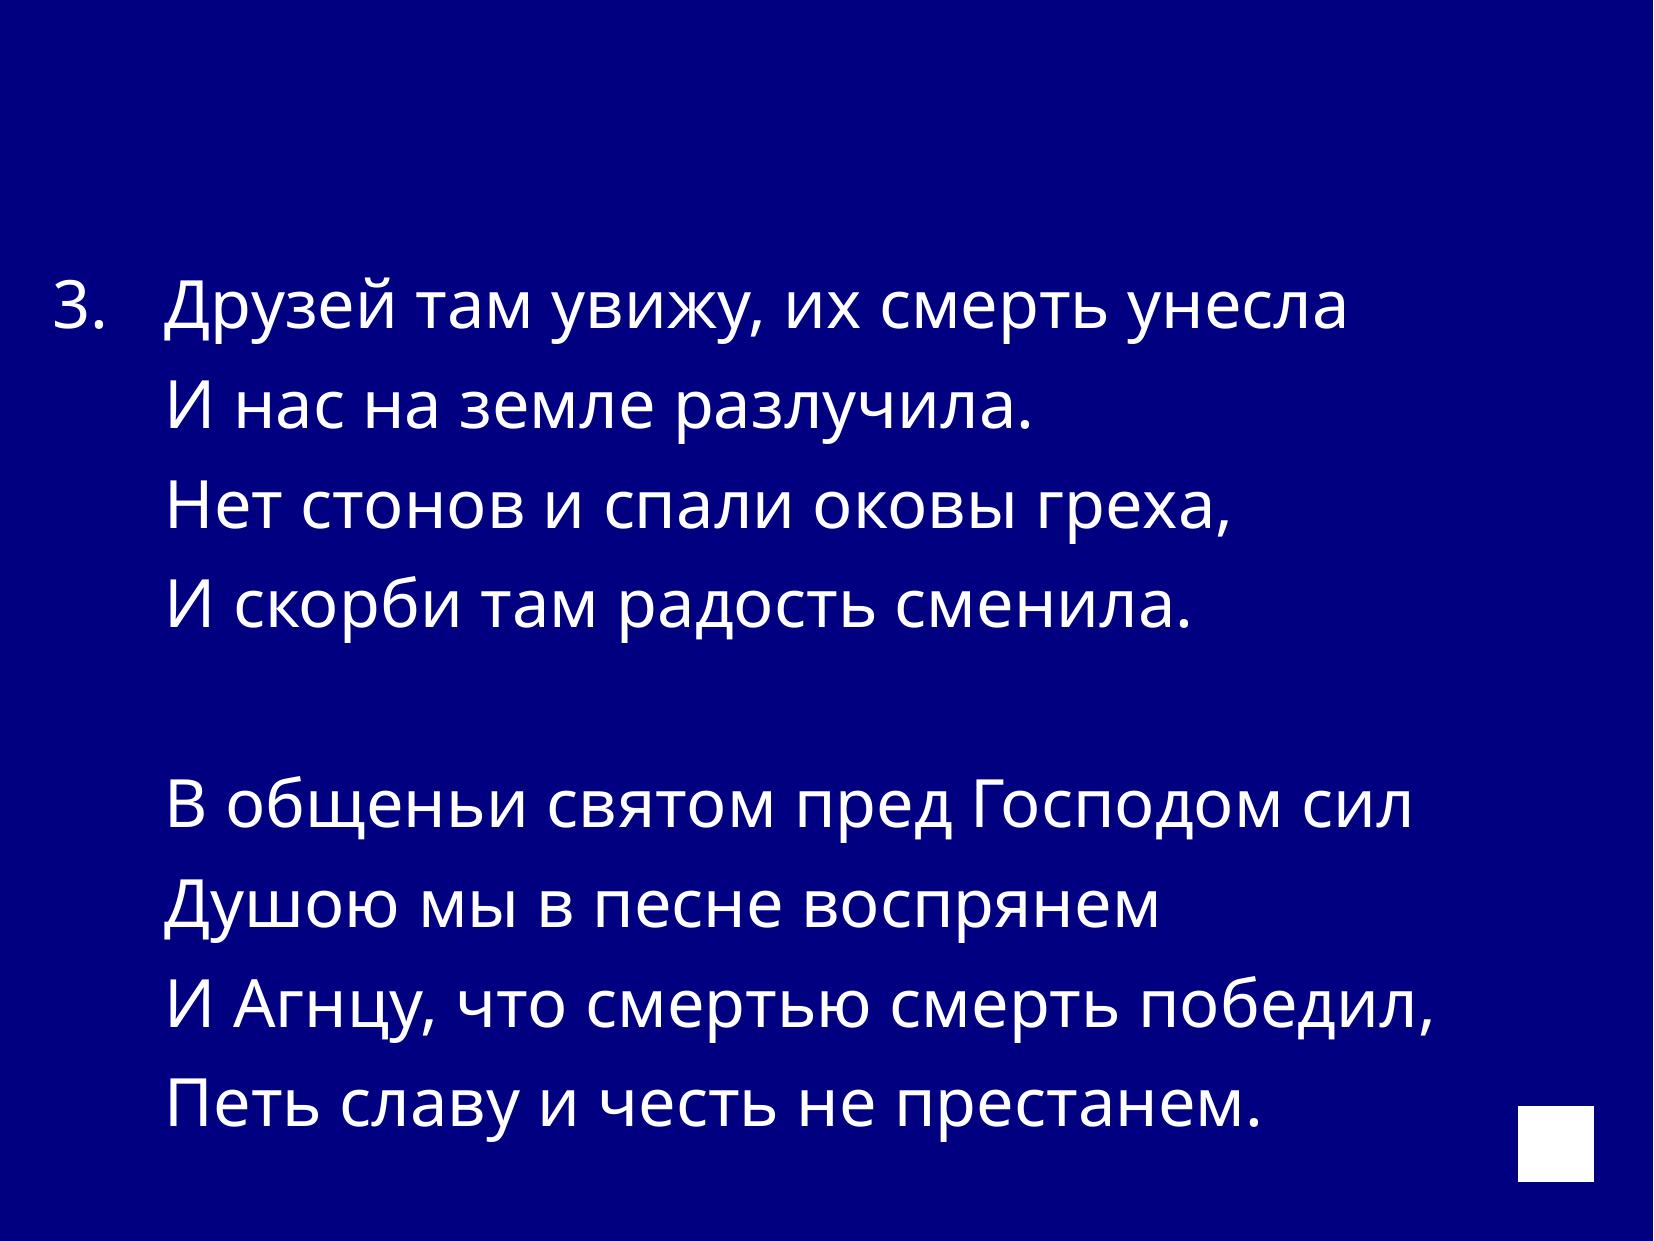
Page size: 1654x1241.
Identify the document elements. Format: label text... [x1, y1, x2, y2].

text_box [1518, 1163, 1594, 1182]
text_box 3. Друзей там увижу, их смерть унесла И нас на земле разлучила. Нет стонов и спали оковы греха, И скорби там радость сменила. В общеньи святом пред Господом сил Душою мы в песне воспрянем И Агнцу, что смертью смерть победил, Петь славу и честь не престанем. [37, 150, 1653, 1163]
